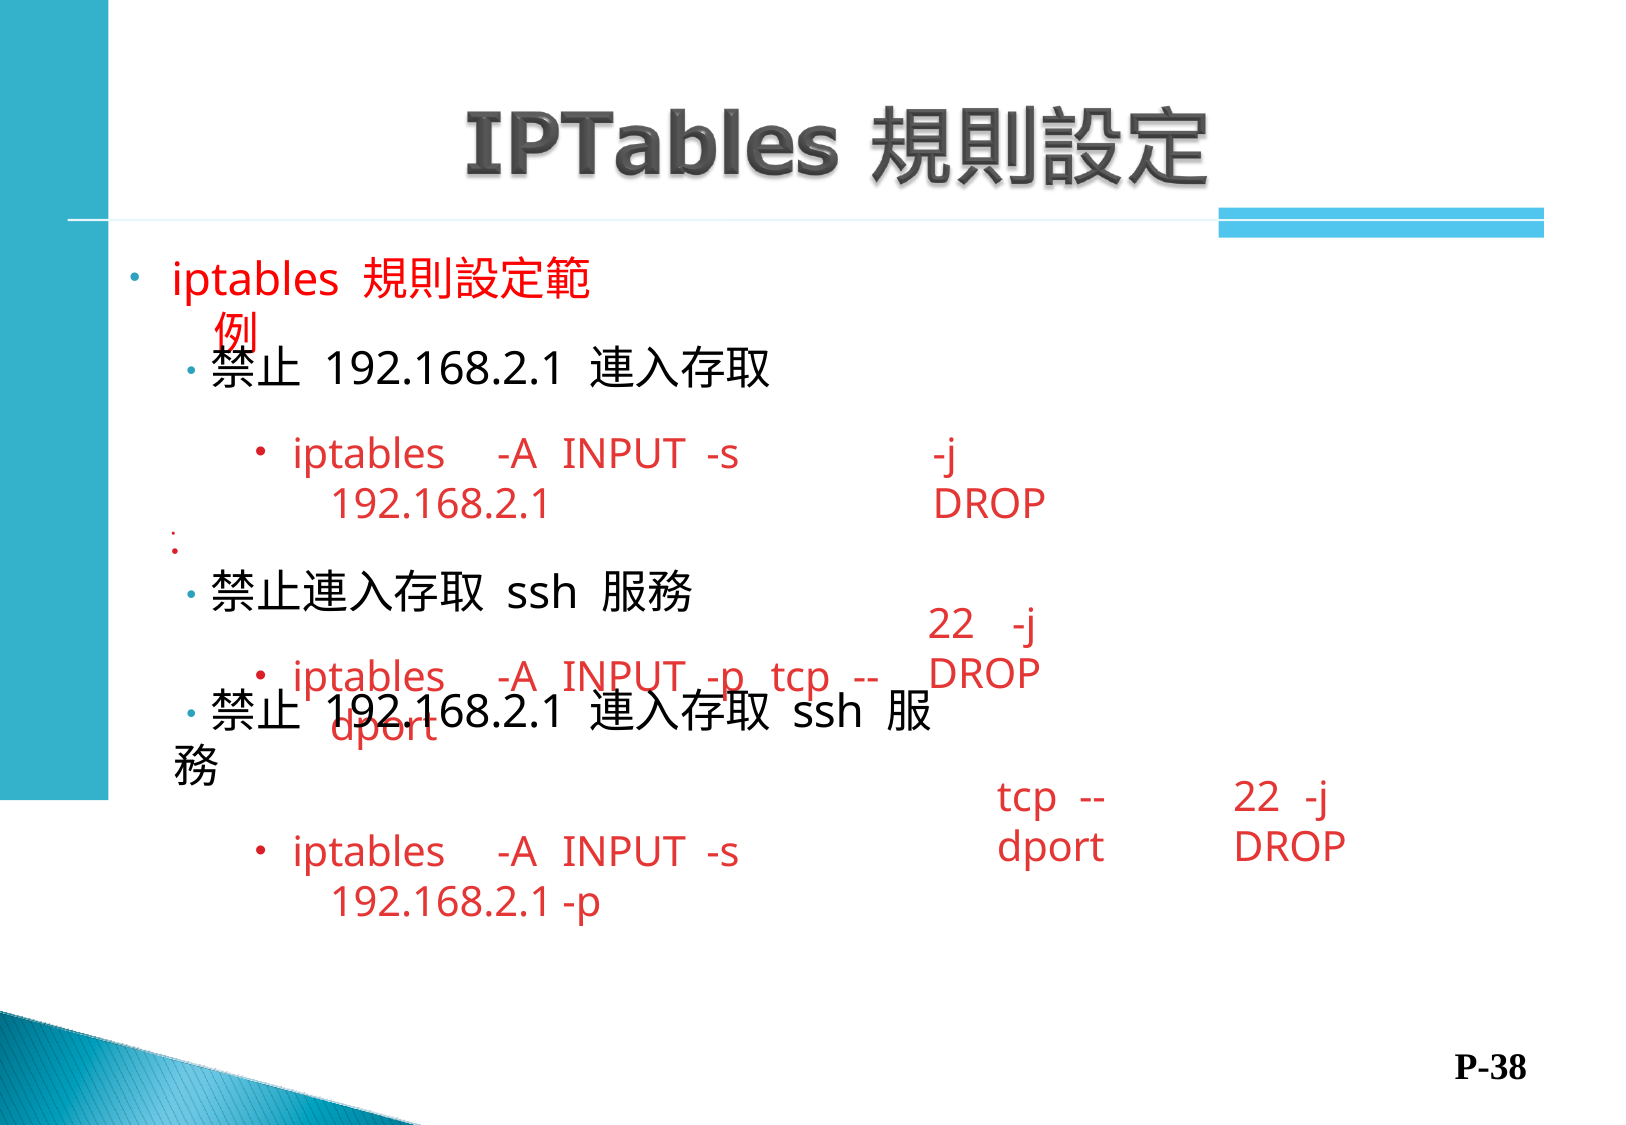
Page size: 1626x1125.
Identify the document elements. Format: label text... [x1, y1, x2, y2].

text_box [453, 81, 1218, 203]
text_box • 禁止 192.168.2.1 連入存取 ssh 服務 iptables -A INPUT -s 192.168.2.1 -p [171, 682, 974, 822]
text_box tcp --dport [994, 770, 1210, 822]
text_box -j DROP [930, 426, 1095, 478]
text_box 22 -j DROP [925, 597, 1187, 649]
text_box • 禁止 192.168.2.1 連入存取 iptables -A INPUT -s 192.168.2.1 • 禁止連入存取 ssh 服務 iptables -A INPUT -p tcp --dport [171, 338, 909, 647]
text_box iptables 規則設定範例 [125, 250, 614, 306]
text_box 22 -j DROP [1231, 770, 1480, 822]
text_box P-16 [1452, 1042, 1532, 1090]
